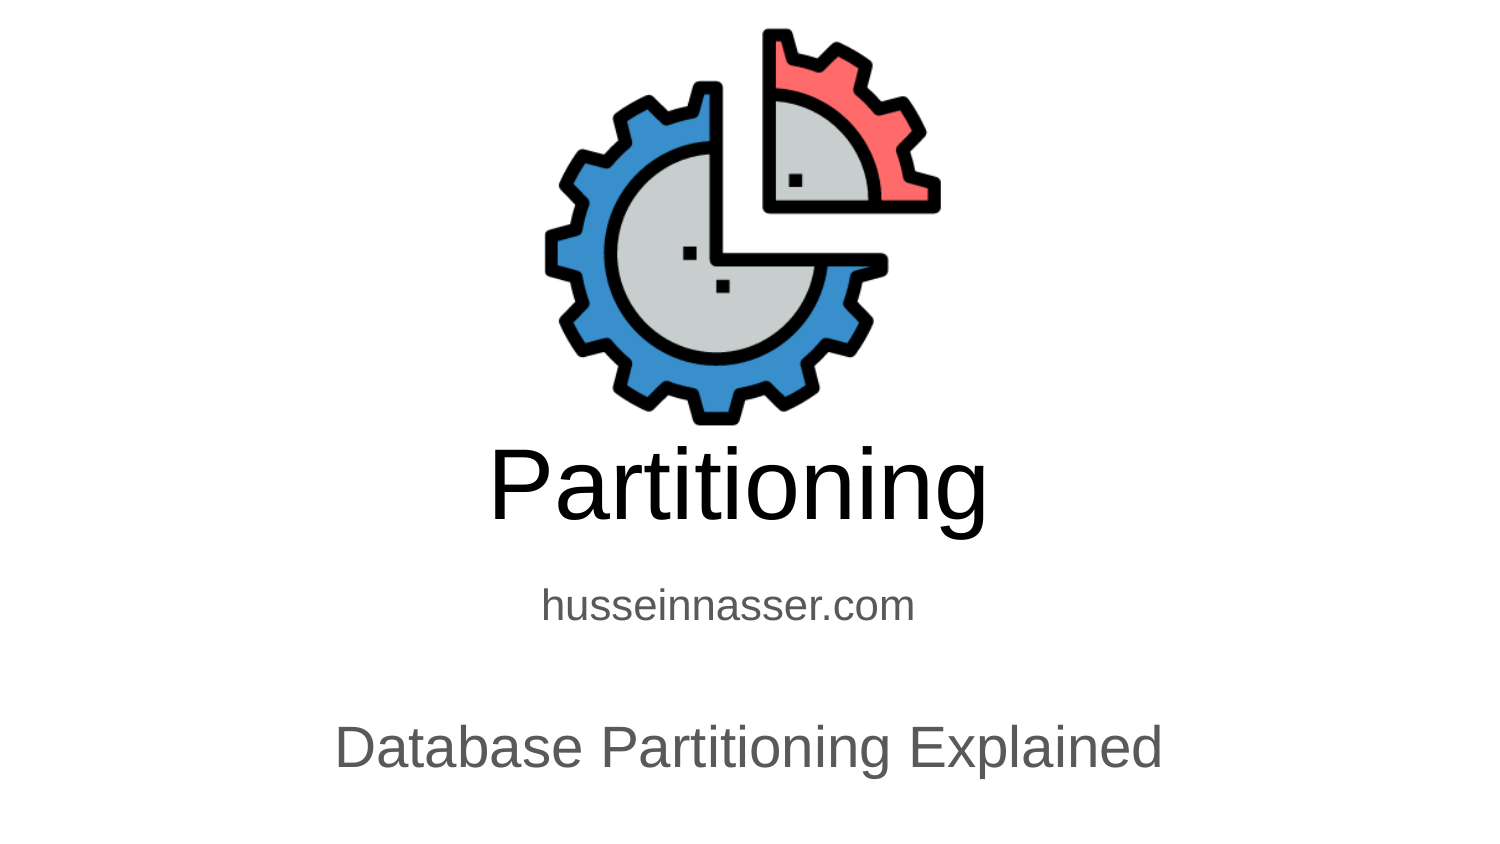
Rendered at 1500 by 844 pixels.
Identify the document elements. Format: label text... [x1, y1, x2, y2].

subtitle husseinnasser.com [432, 565, 1025, 690]
subtitle Database Partitioning Explained [51, 699, 1449, 830]
title Partitioning [83, 413, 1395, 556]
picture [285, 0, 1215, 500]
